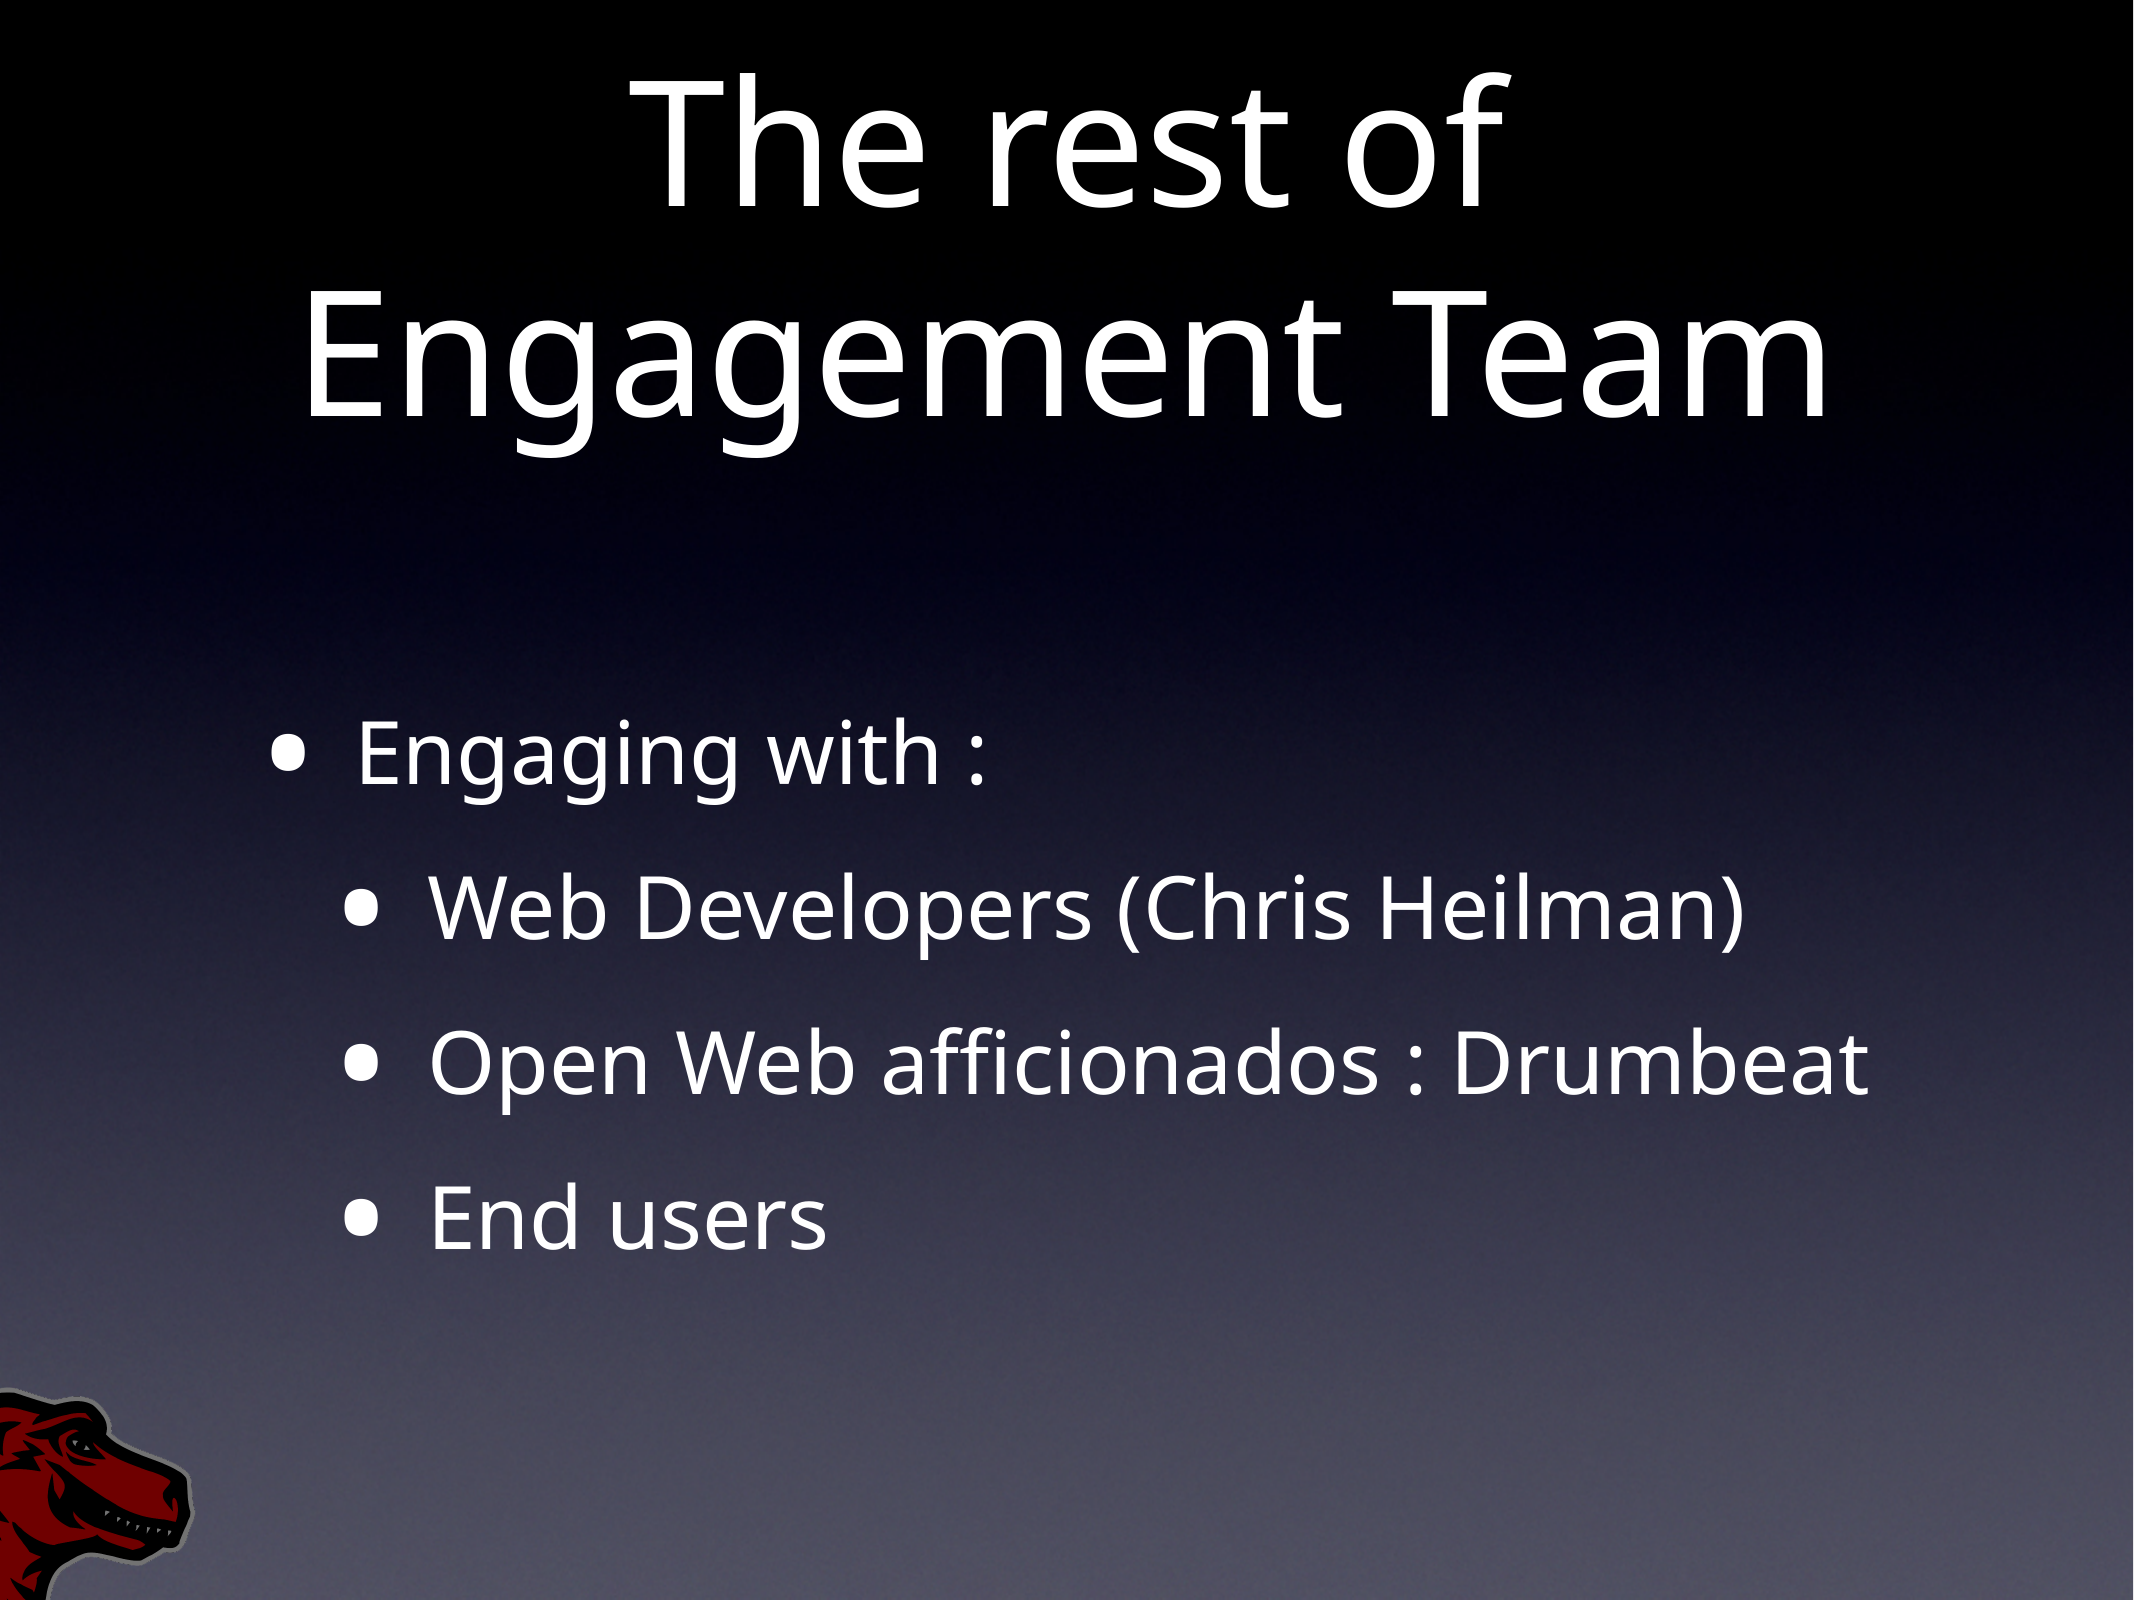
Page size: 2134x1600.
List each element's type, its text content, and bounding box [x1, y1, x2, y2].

list Engaging with : Web Developers (Chris Heilman) Open Web afficionados : Drumbeat End users [208, 454, 1925, 1510]
picture [0, 0, 2134, 1600]
title The rest of Engagement Team [208, 23, 1925, 454]
